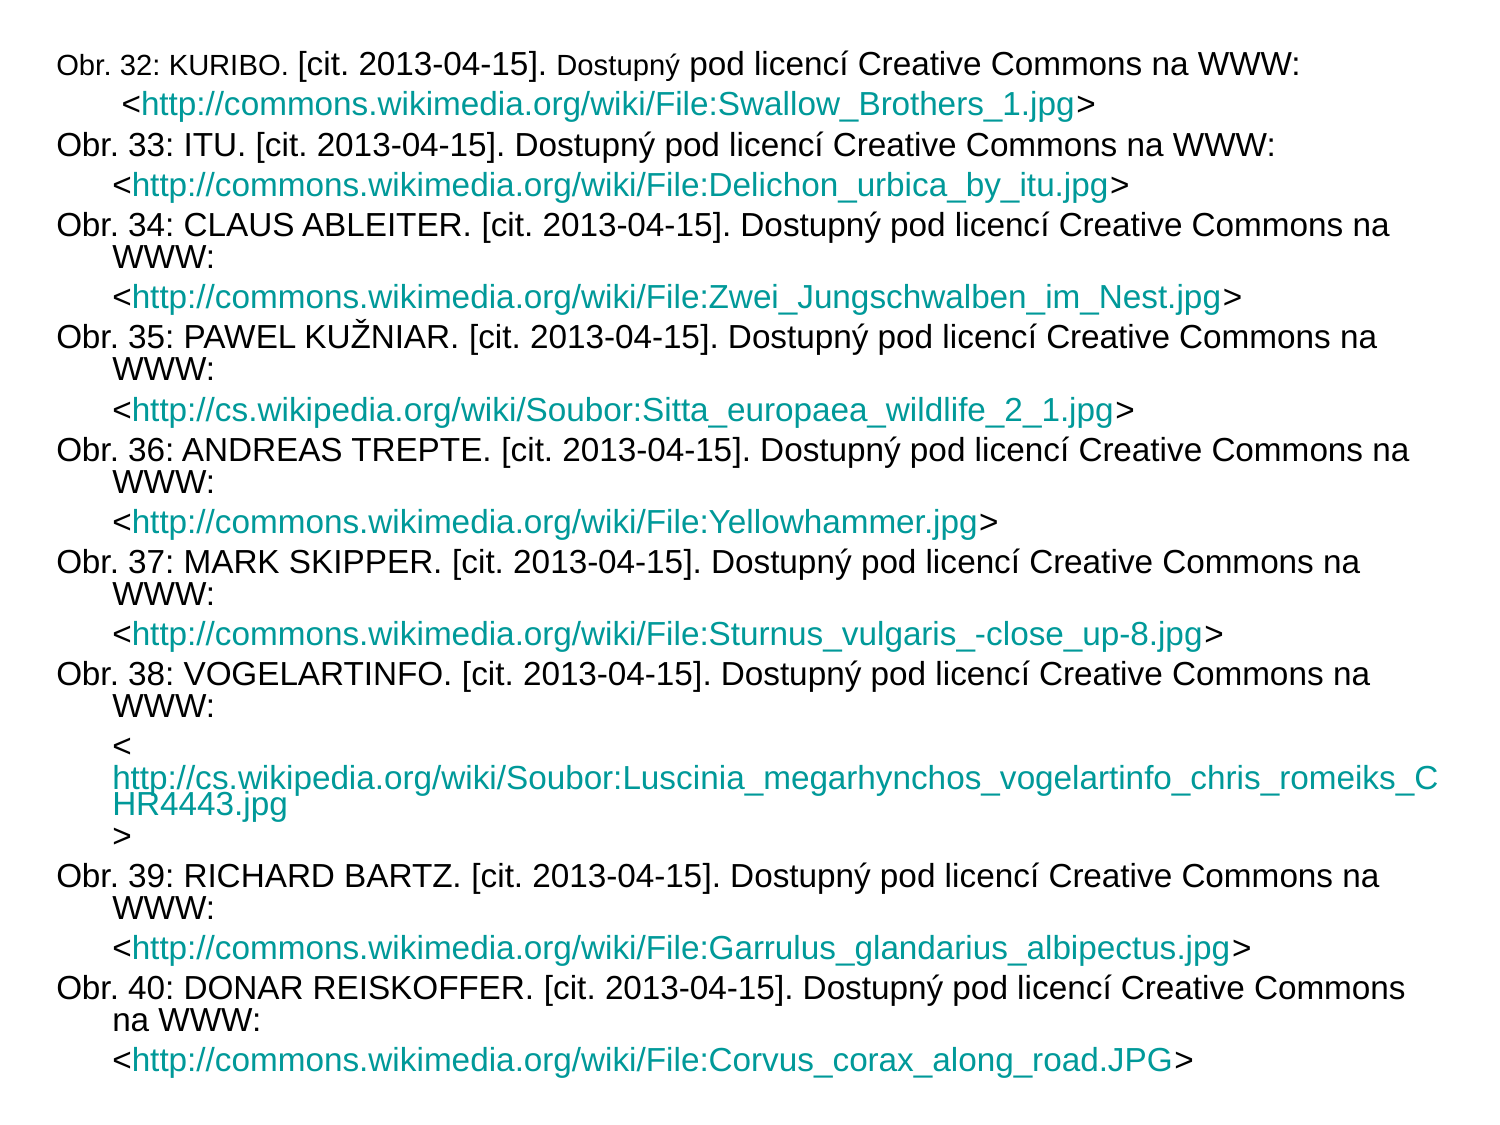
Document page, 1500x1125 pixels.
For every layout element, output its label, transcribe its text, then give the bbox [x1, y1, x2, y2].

list Obr. 32: KURIBO. [cit. 2013-04-15]. Dostupný pod licencí Creative Commons na WWW: <http://commons.wikimedia.org/wiki/File:Swallow_Brothers_1.jpg> Obr. 33: ITU. [cit. 2013-04-15]. Dostupný pod licencí Creative Commons na WWW: <http://commons.wikimedia.org/wiki/File:Delichon_urbica_by_itu.jpg> Obr. 34: CLAUS ABLEITER. [cit. 2013-04-15]. Dostupný pod licencí Creative Commons na WWW: <http://commons.wikimedia.org/wiki/File:Zwei_Jungschwalben_im_Nest.jpg> Obr. 35: PAWEL KUŽNIAR. [cit. 2013-04-15]. Dostupný pod licencí Creative Commons na WWW: <http://cs.wikipedia.org/wiki/Soubor:Sitta_europaea_wildlife_2_1.jpg> Obr. 36: ANDREAS TREPTE. [cit. 2013-04-15]. Dostupný pod licencí Creative Commons na WWW: <http://commons.wikimedia.org/wiki/File:Yellowhammer.jpg> Obr. 37: MARK SKIPPER. [cit. 2013-04-15]. Dostupný pod licencí Creative Commons na WWW: <http://commons.wikimedia.org/wiki/File:Sturnus_vulgaris_-close_up-8.jpg> Obr. 38: VOGELARTINFO. [cit. 2013-04-15]. Dostupný pod licencí Creative Commons na WWW: <http://cs.wikipedia.org/wiki/Soubor:Luscinia_megarhynchos_vogelartinfo_chris_romeiks_CHR4443.jpg> Obr. 39: RICHARD BARTZ. [cit. 2013-04-15]. Dostupný pod licencí Creative Commons na WWW: <http://commons.wikimedia.org/wiki/File:Garrulus_glandarius_albipectus.jpg> Obr. 40: DONAR REISKOFFER. [cit. 2013-04-15]. Dostupný pod licencí Creative Commons na WWW: <http://commons.wikimedia.org/wiki/File:Corvus_corax_along_road.JPG> [41, 42, 1459, 1125]
